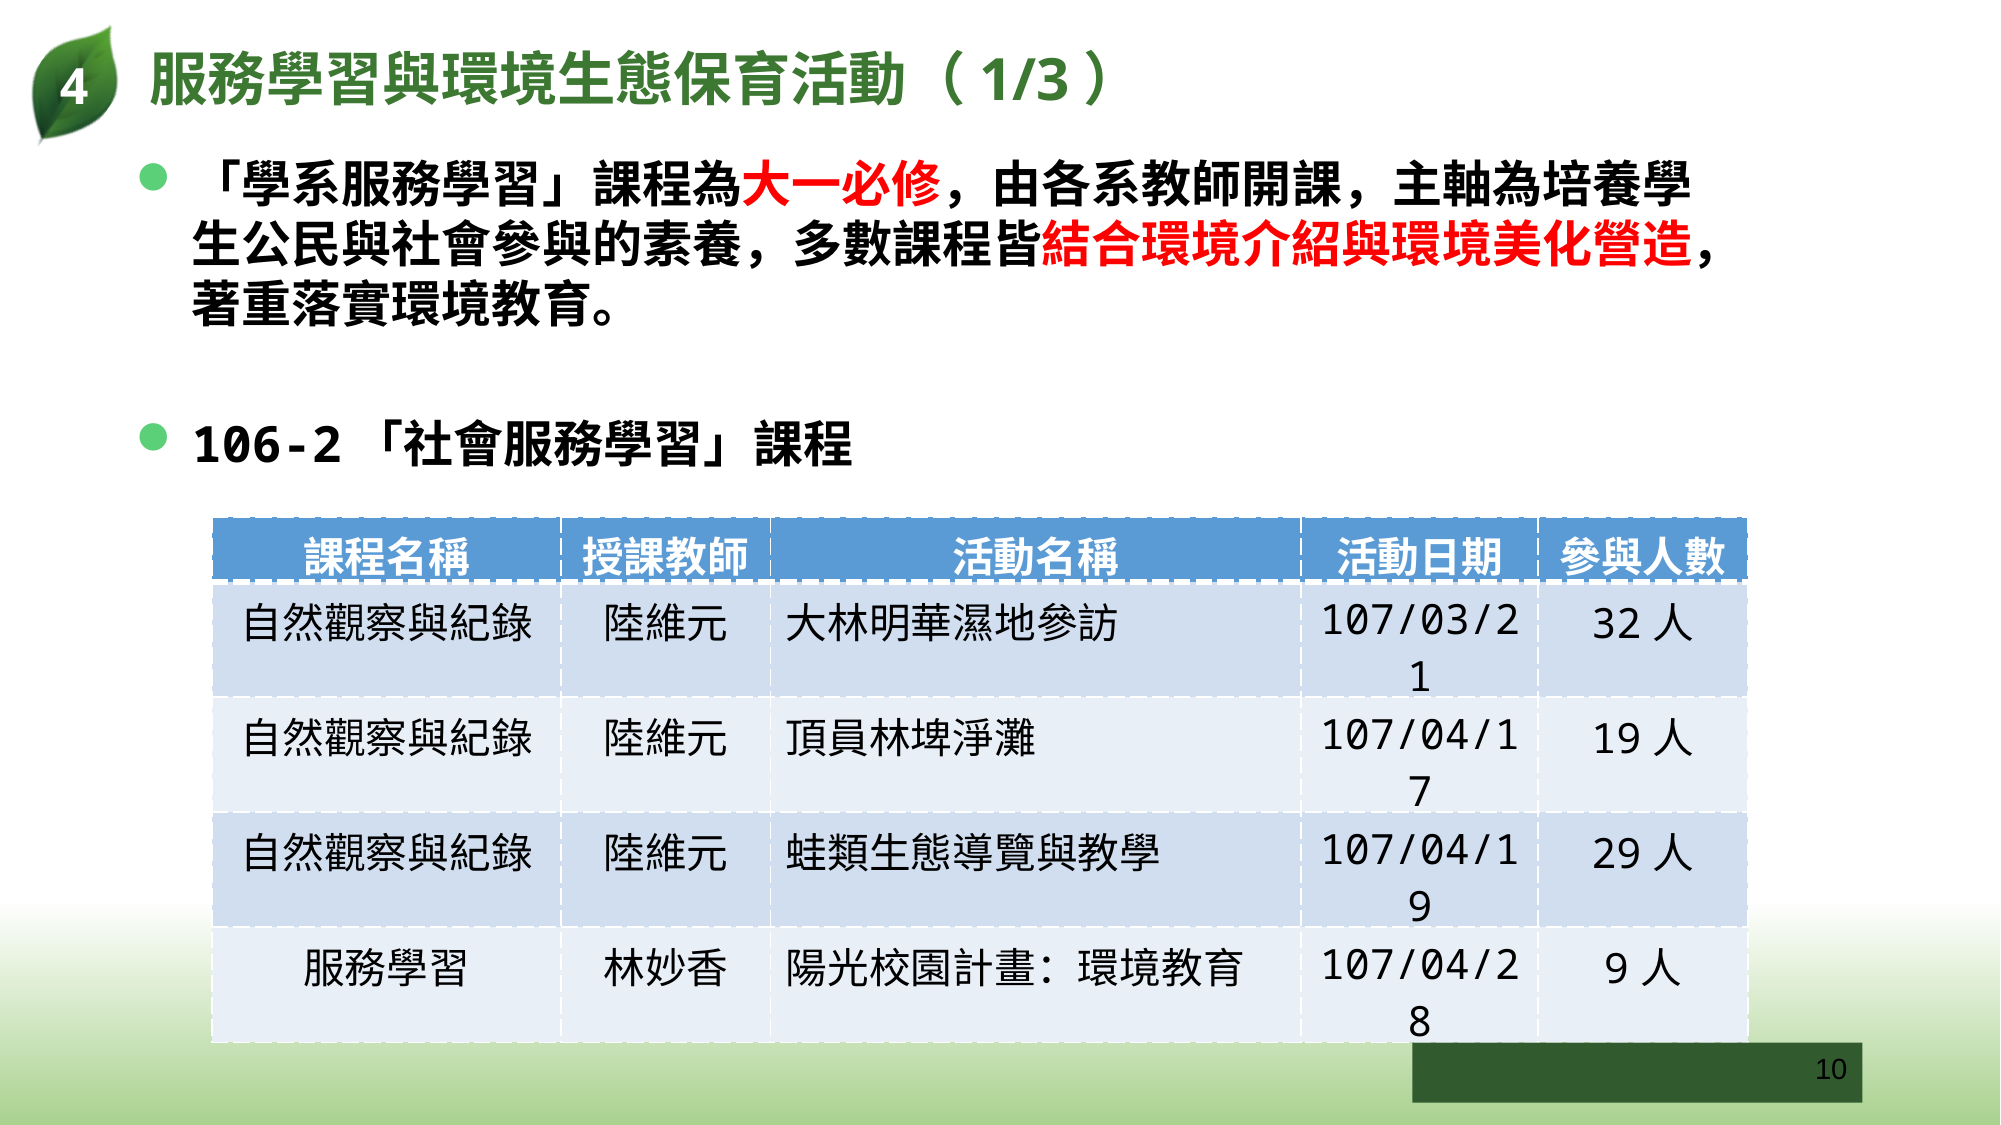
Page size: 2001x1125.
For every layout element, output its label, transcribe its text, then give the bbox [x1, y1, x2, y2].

table_cell 陽光校園計畫：環境教育 [771, 927, 1301, 1042]
table_cell 29人 [1538, 812, 1748, 927]
table_cell 32人 [1538, 582, 1748, 697]
table_cell 頂員林埤淨灘 [771, 697, 1301, 812]
table_cell 自然觀察與紀錄 [212, 812, 561, 927]
table_cell 陸維元 [561, 582, 771, 697]
table_header 活動日期 [1301, 517, 1538, 582]
table_cell 107/03/21 [1301, 582, 1538, 697]
table_cell 19人 [1538, 697, 1748, 812]
table_cell 大林明華濕地參訪 [771, 582, 1301, 697]
table_cell 自然觀察與紀錄 [212, 697, 561, 812]
table_cell 9人 [1538, 927, 1748, 1042]
table_cell 107/04/17 [1301, 697, 1538, 812]
table_cell 陸維元 [561, 812, 771, 927]
picture [50, 4, 135, 114]
table_header 授課教師 [561, 517, 771, 582]
table_header 活動名稱 [771, 517, 1301, 582]
picture [0, 56, 98, 167]
table_cell 林妙香 [561, 927, 771, 1042]
table_cell 107/04/19 [1301, 812, 1538, 927]
text_box 4 [44, 47, 104, 123]
table_header 參與人數 [1538, 517, 1748, 582]
text_box 「學系服務學習」課程為大一必修，由各系教師開課，主軸為培養學生公民與社會參與的素養，多數課程皆結合環境介紹與環境美化營造，著重落實環境教育。 106-2「社會服務學習」課程 [120, 145, 1748, 539]
table_cell 107/04/28 [1301, 927, 1538, 1042]
table_cell 蛙類生態導覽與教學 [771, 812, 1301, 927]
table_header 課程名稱 [212, 517, 561, 582]
table_cell 服務學習 [212, 927, 561, 1042]
text_box 服務學習與環境生態保育活動（1/3） [135, 34, 1157, 120]
table_cell 自然觀察與紀錄 [212, 582, 561, 697]
table_cell 陸維元 [561, 697, 771, 812]
slide_number <number> [1412, 1042, 1863, 1103]
